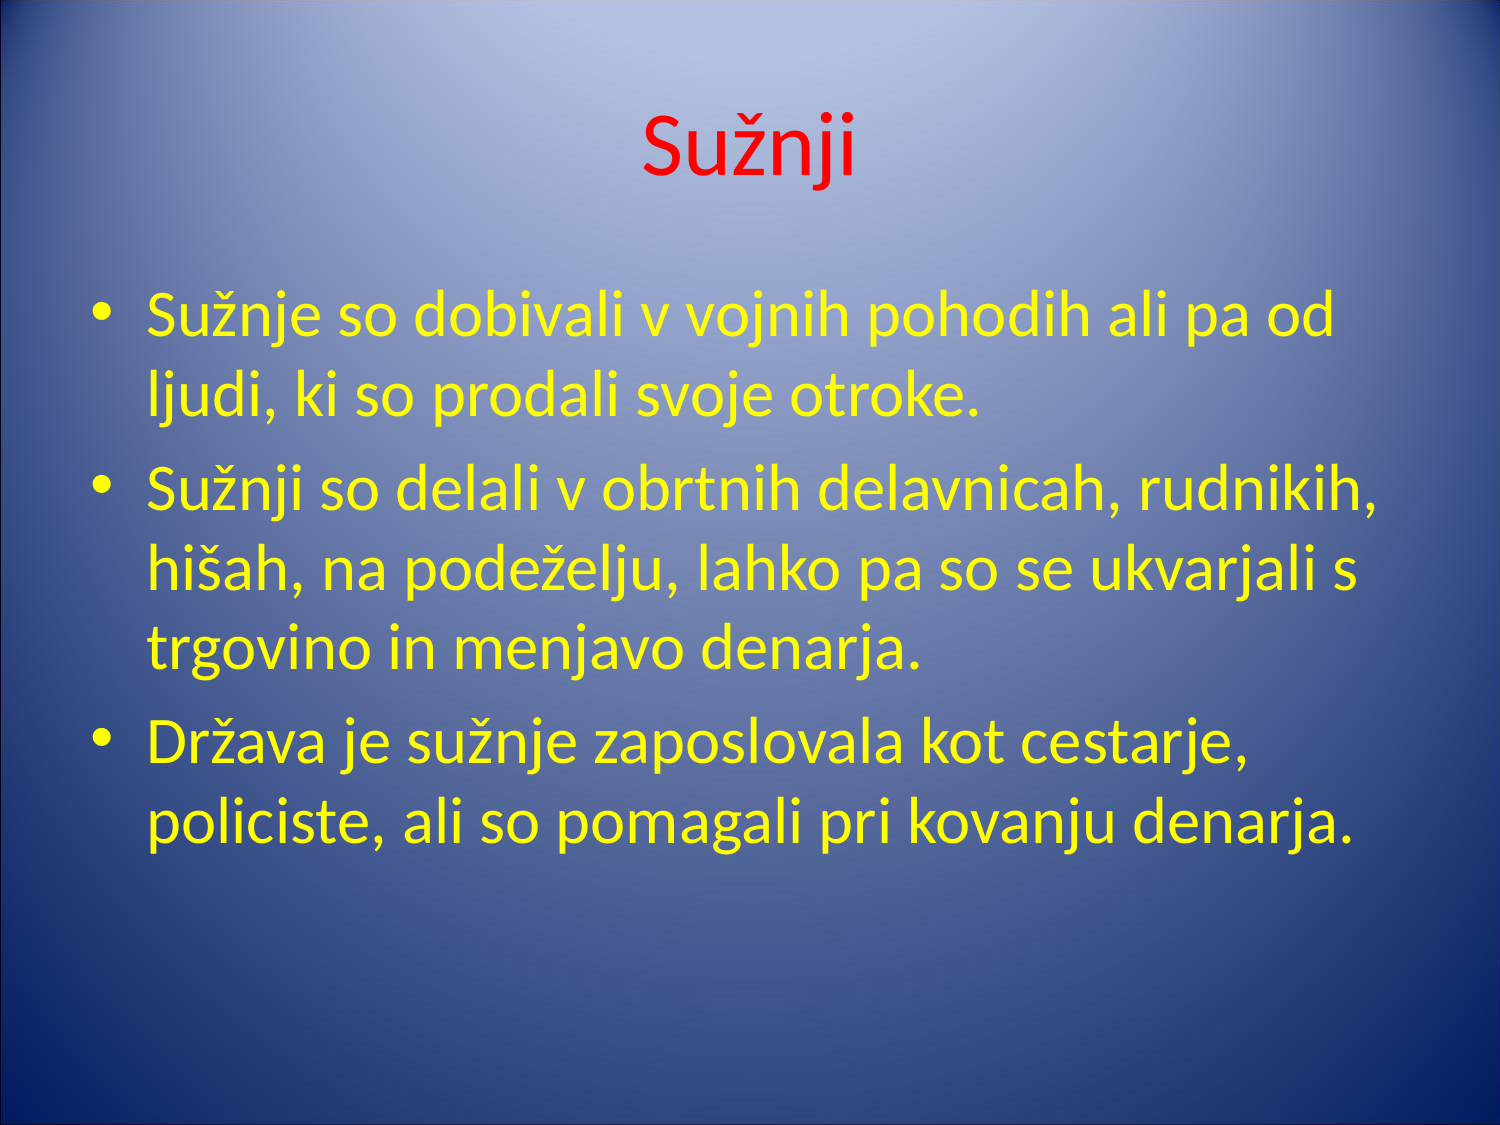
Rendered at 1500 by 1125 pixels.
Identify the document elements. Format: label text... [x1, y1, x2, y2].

picture [0, 0, 1500, 1125]
list Sužnje so dobivali v vojnih pohodih ali pa od ljudi, ki so prodali svoje otroke. Sužnji so delali v obrtnih delavnicah, rudnikih, hišah, na podeželju, lahko pa so se ukvarjali s trgovino in menjavo denarja. Država je sužnje zaposlovala kot cestarje, policiste, ali so pomagali pri kovanju denarja. [75, 262, 1425, 1035]
title Sužnji [75, 45, 1425, 233]
